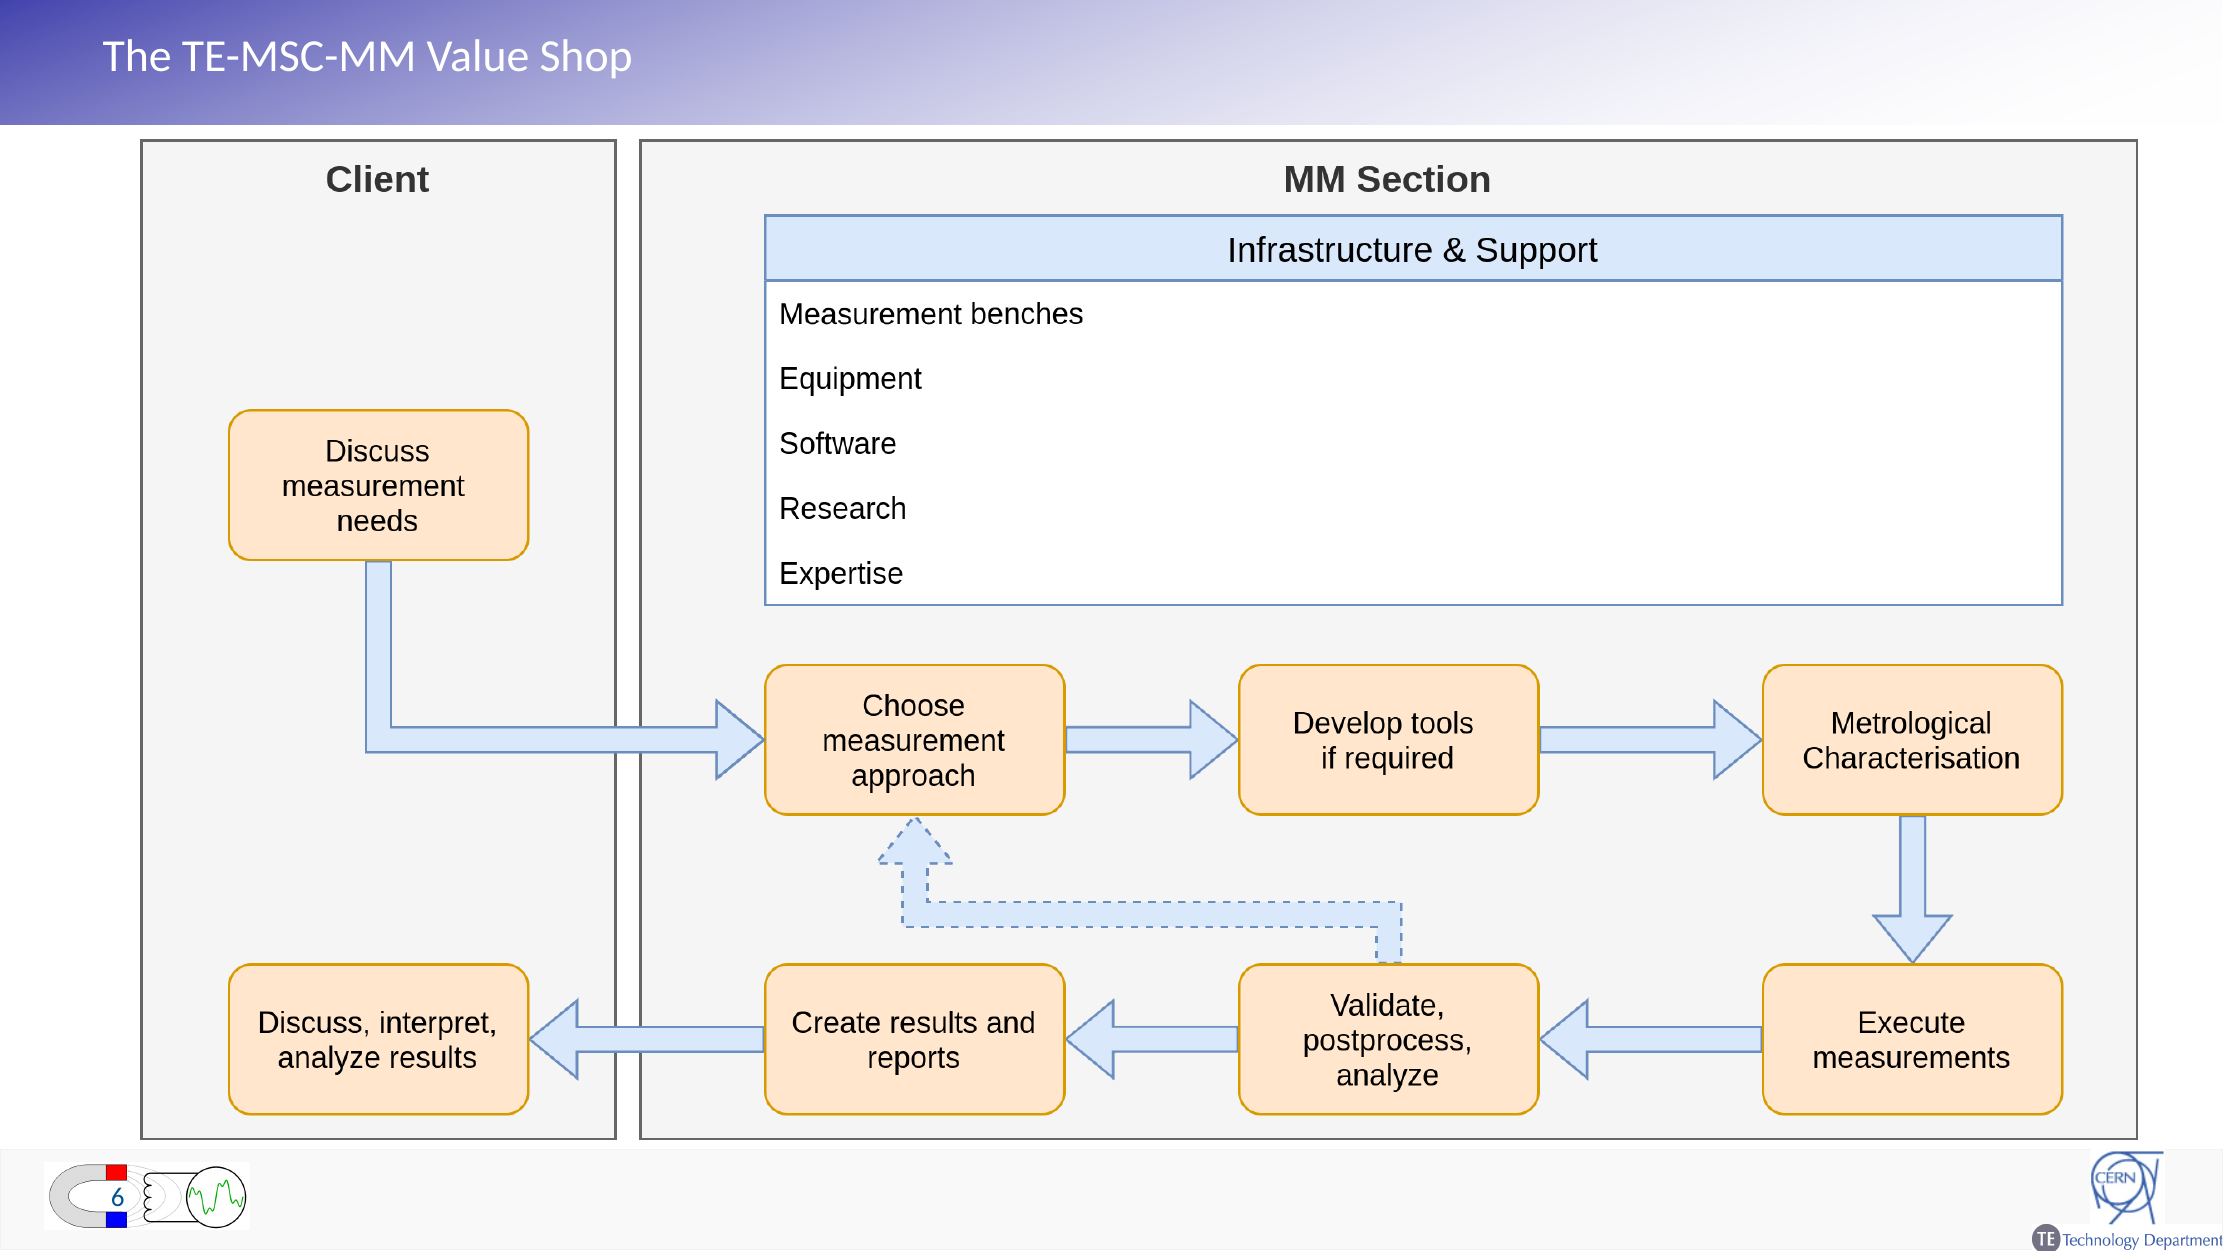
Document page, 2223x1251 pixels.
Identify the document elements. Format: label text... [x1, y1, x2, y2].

picture [140, 139, 2138, 1140]
picture [2032, 1149, 2223, 1251]
picture [44, 1162, 250, 1230]
title The TE-MSC-MM Value Shop [94, 0, 1528, 107]
